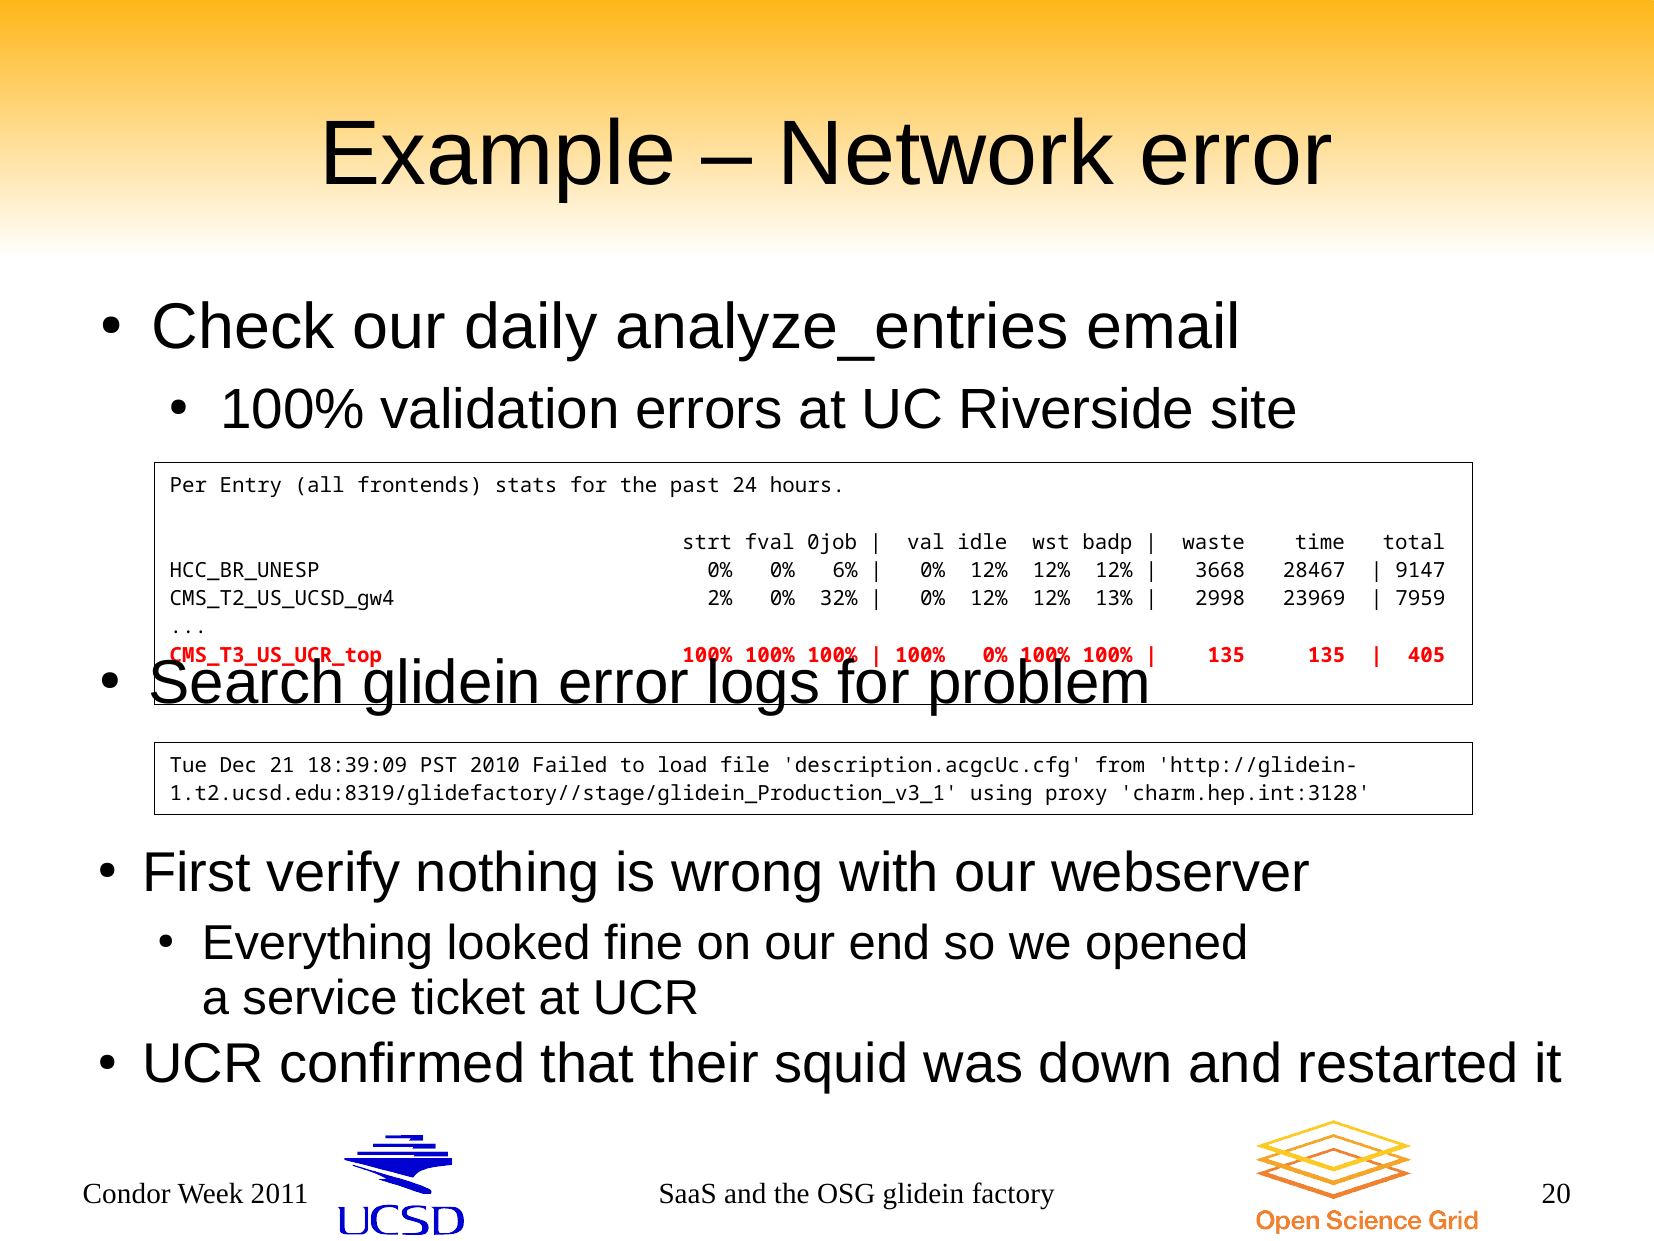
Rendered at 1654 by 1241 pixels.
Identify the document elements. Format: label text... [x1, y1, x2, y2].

picture [1255, 1154, 1478, 1234]
text_box Per Entry (all frontends) stats for the past 24 hours. strt fval 0job | val idle wst badp | waste time total HCC_BR_UNESP 0% 0% 6% | 0% 12% 12% 12% | 3668 28467 | 9147 CMS_T2_US_UCSD_gw4 2% 0% 32% | 0% 12% 12% 13% | 2998 23969 | 7959 ... CMS_T3_US_UCR_top 100% 100% 100% | 100% 0% 100% 100% | 135 135 | 405 [154, 462, 1473, 647]
list Check our daily analyze_entries email 100% validation errors at UC Riverside site [82, 290, 1571, 441]
list First verify nothing is wrong with our webserver Everything looked fine on our end so we opened a service ticket at UCR UCR confirmed that their squid was down and restarted it [82, 840, 1571, 1154]
text_box Tue Dec 21 18:39:09 PST 2010 Failed to load file 'description.acgcUc.cfg' from 'http://glidein-1.t2.ucsd.edu:8319/glidefactory//stage/glidein_Production_v3_1' using proxy 'charm.hep.int:3128' [154, 742, 1473, 815]
picture [337, 1154, 464, 1235]
list Search glidein error logs for problem [82, 647, 1571, 718]
title Example – Network error [82, 49, 1571, 257]
